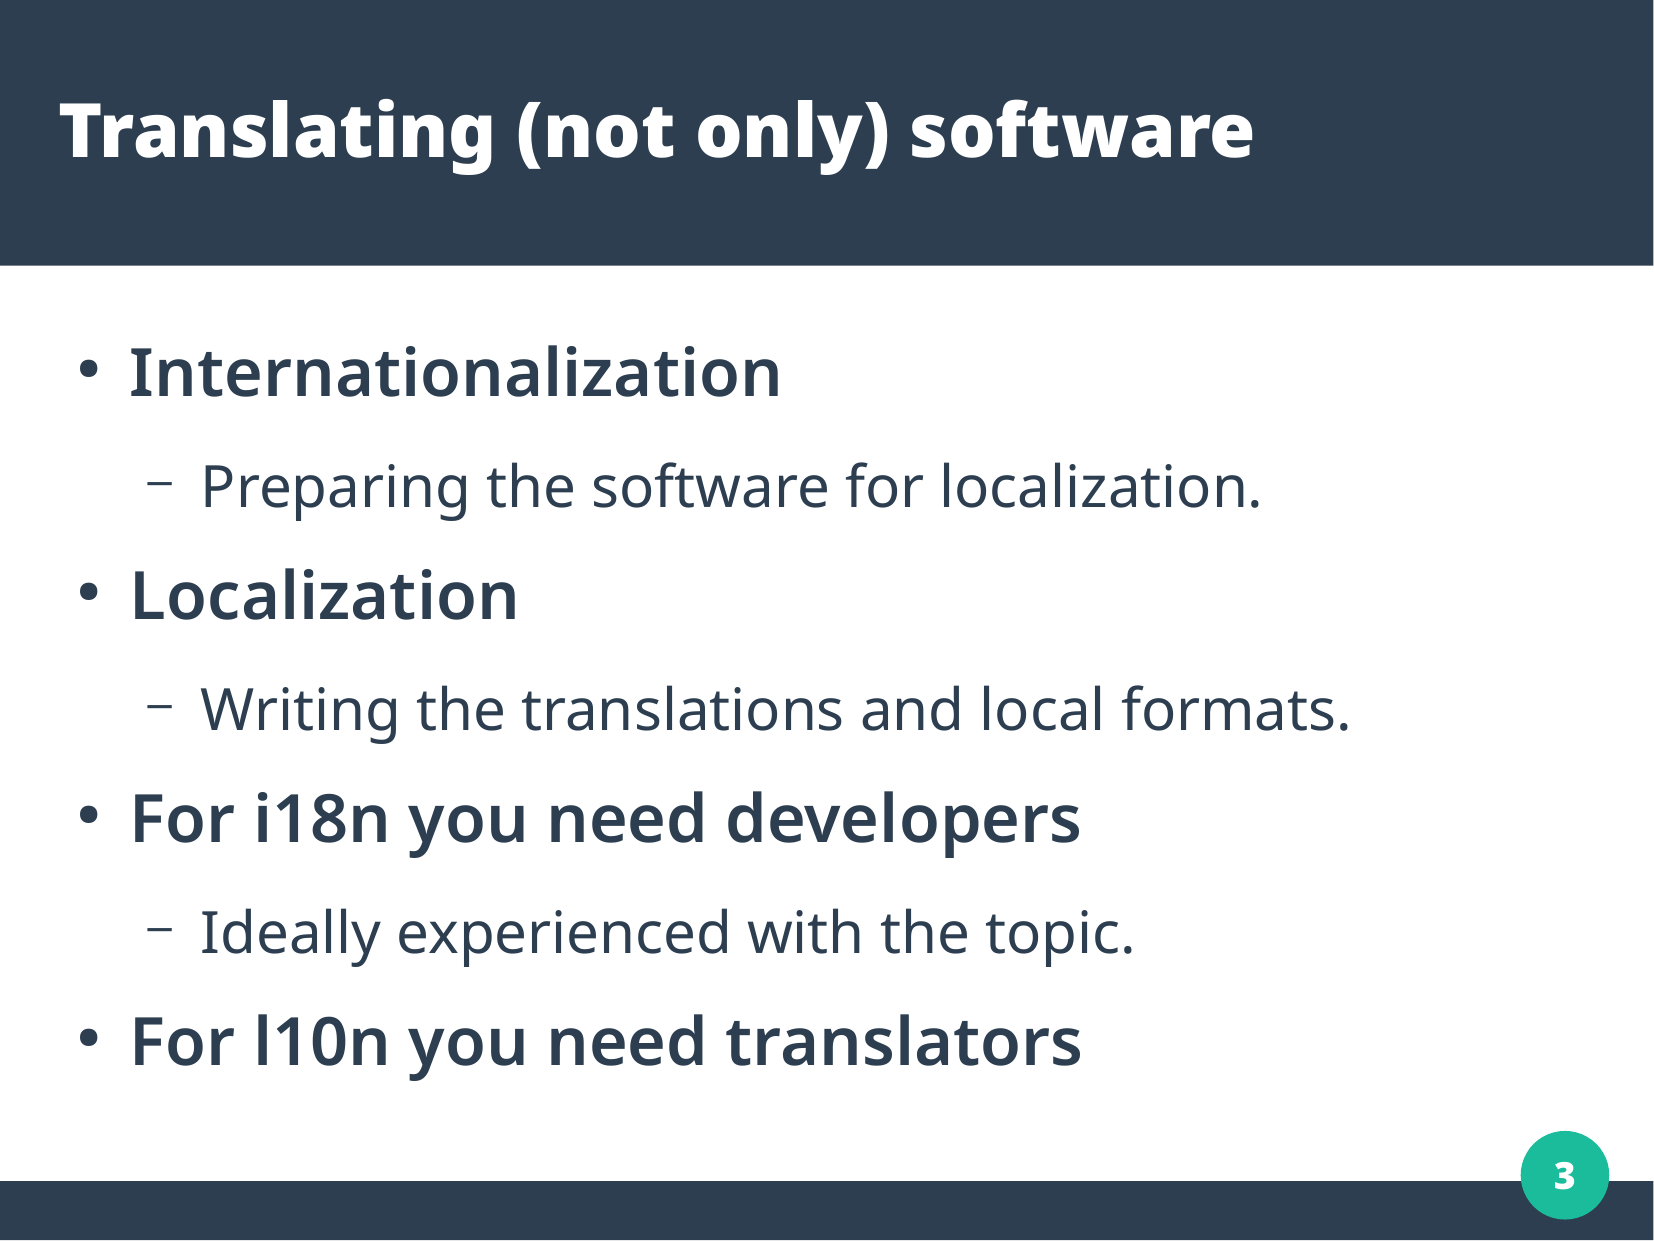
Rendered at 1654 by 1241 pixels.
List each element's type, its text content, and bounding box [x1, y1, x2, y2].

list Internationalization Preparing the software for localization. Localization Writing the translations and local formats. For i18n you need developers Ideally experienced with the topic. For l10n you need translators [59, 324, 1595, 1152]
title Translating (not only) software [59, 49, 1595, 207]
